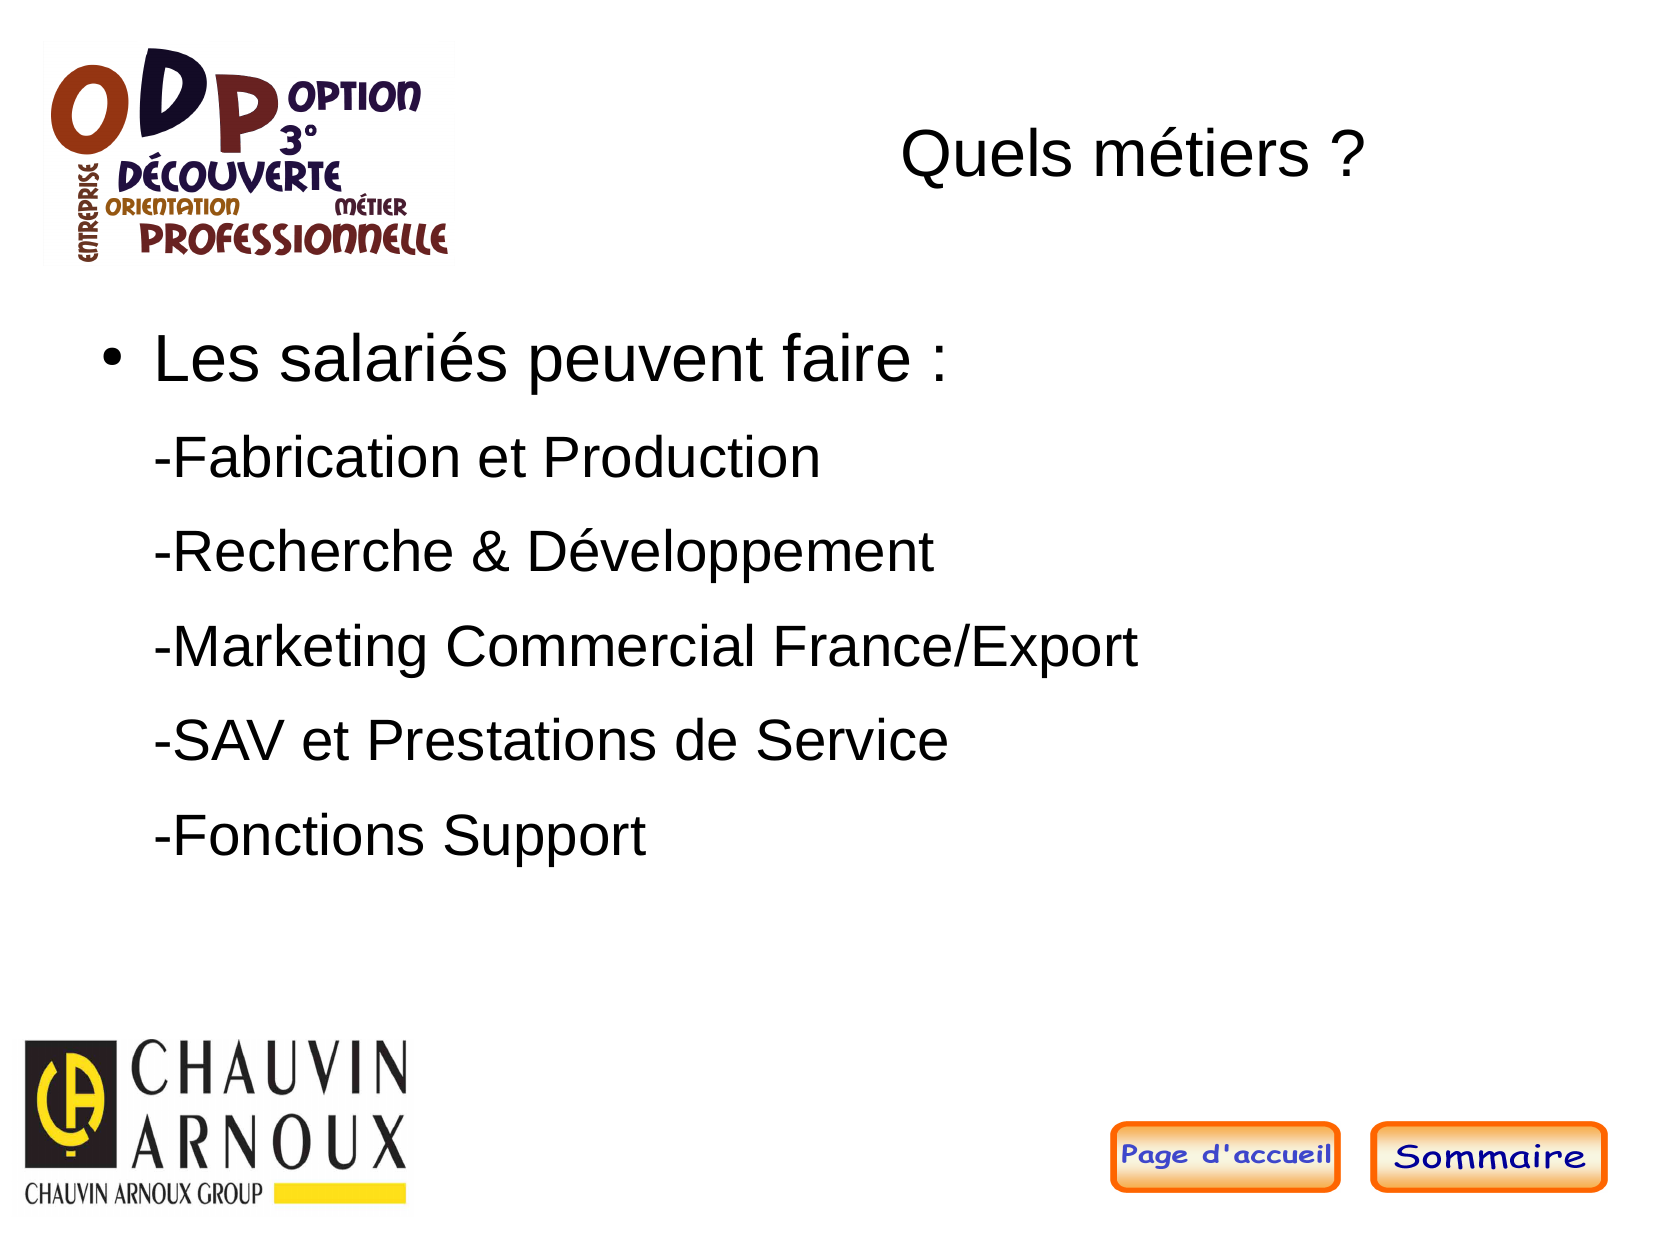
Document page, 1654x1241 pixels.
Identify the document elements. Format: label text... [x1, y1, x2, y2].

list Les salariés peuvent faire : -Fabrication et Production -Recherche & Développement -Marketing Commercial France/Export -SAV et Prestations de Service -Fonctions Support [82, 320, 1571, 1075]
picture [1110, 1121, 1341, 1193]
picture [11, 1039, 414, 1217]
title Quels métiers ? [637, 49, 1630, 257]
picture [43, 41, 455, 266]
picture [1370, 1121, 1608, 1193]
